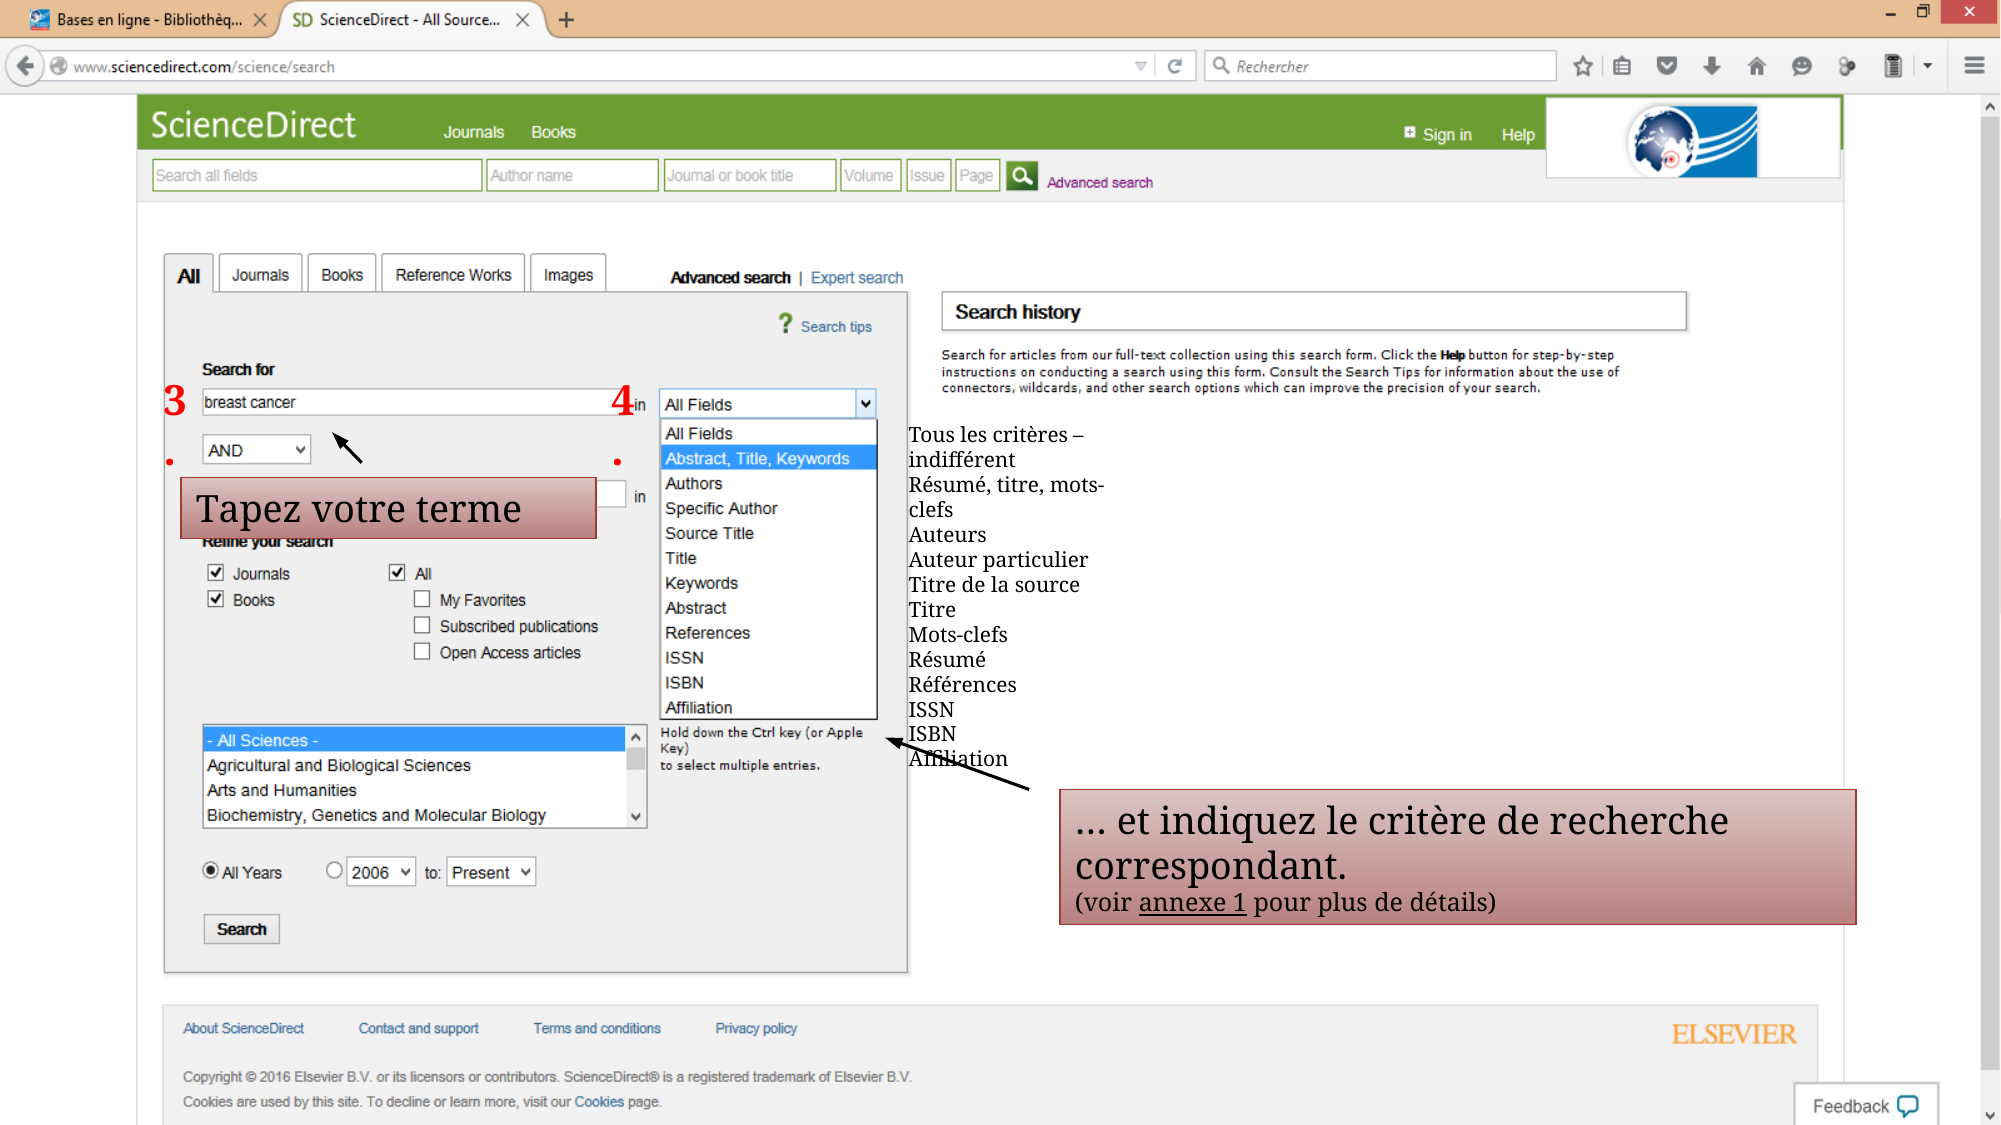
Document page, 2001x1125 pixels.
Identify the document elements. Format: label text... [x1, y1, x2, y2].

picture [0, 0, 2000, 1125]
text_box Tous les critères – indifférent Résumé, titre, mots-clefs Auteurs Auteur particulier Titre de la source Titre Mots-clefs Résumé Références ISSN ISBN Affiliation [893, 413, 1163, 732]
text_box Tapez votre terme [180, 477, 597, 539]
text_box 3. [148, 366, 214, 433]
text_box … et indiquez le critère de recherche correspondant. (voir annexe 1 pour plus de détails) [1059, 789, 1856, 881]
text_box 4. [596, 366, 661, 433]
